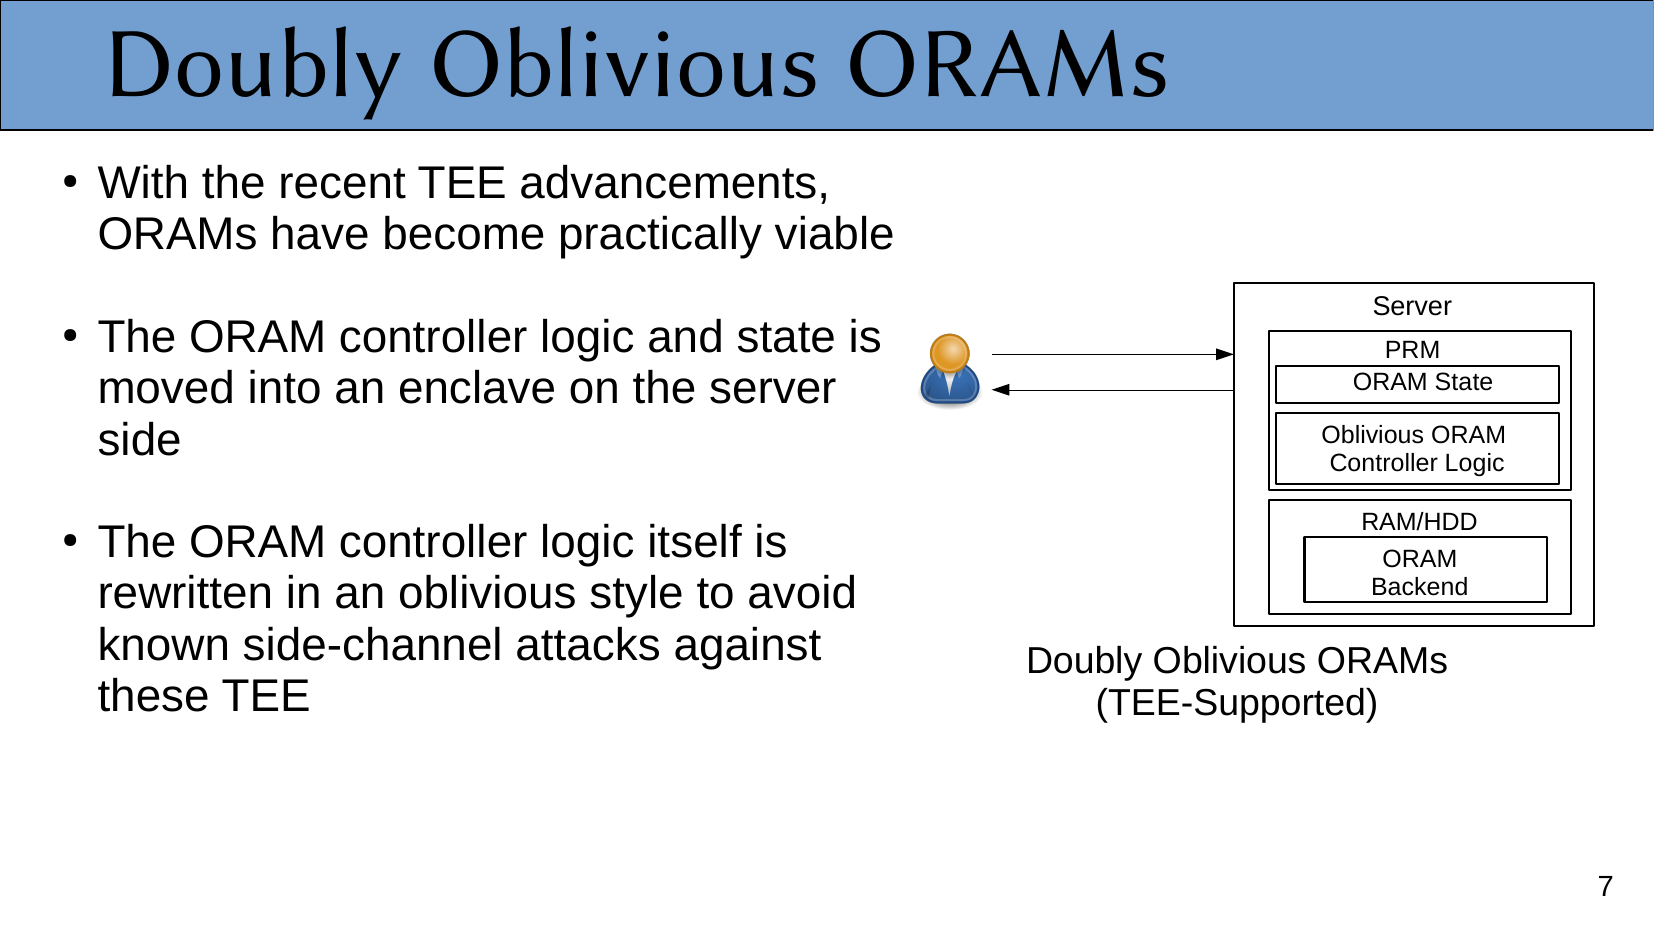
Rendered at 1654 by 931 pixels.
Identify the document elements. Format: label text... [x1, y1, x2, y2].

text_box Doubly Oblivious ORAMs [88, 0, 1512, 247]
text_box With the recent TEE advancements, ORAMs have become practically viable The ORAM controller logic and state is moved into an enclave on the server side The ORAM controller logic itself is rewritten in an oblivious style to avoid known side-channel attacks against these TEE [47, 149, 922, 931]
text_box PRM [1370, 328, 1571, 372]
picture [908, 330, 992, 414]
text_box [0, 0, 88, 130]
text_box ORAM State [1311, 360, 1536, 404]
text_box Oblivious ORAM Controller Logic [1281, 413, 1554, 544]
text_box 7 [1582, 862, 1630, 910]
text_box Doubly Oblivious ORAMs (TEE-Supported) [986, 631, 1489, 773]
text_box [1233, 283, 1595, 626]
text_box ORAM Backend [1304, 544, 1536, 609]
text_box Server [1357, 283, 1571, 329]
text_box [1512, 0, 1654, 130]
